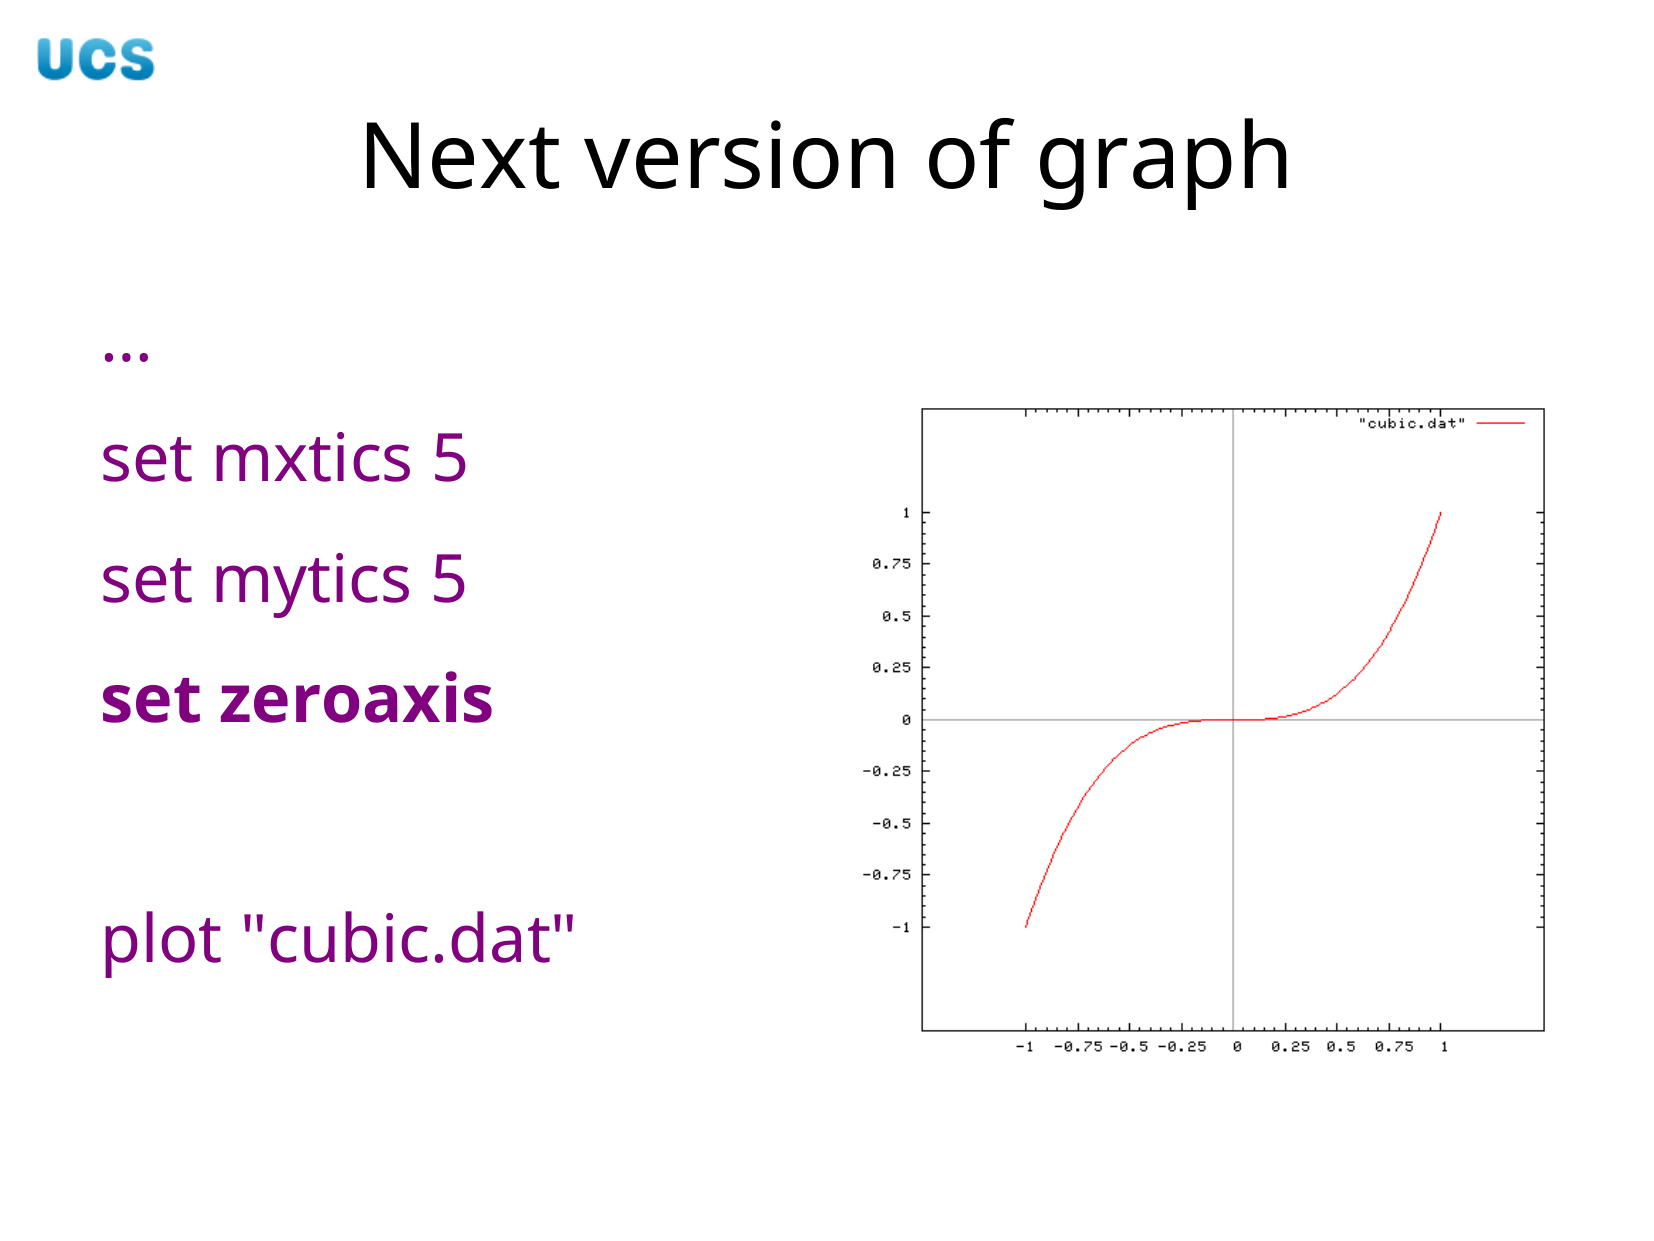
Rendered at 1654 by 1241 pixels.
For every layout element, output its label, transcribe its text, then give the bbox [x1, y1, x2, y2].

list … set mxtics 5 set mytics 5 set zeroaxis plot "cubic.dat" [82, 290, 809, 1109]
title Next version of graph [82, 49, 1571, 257]
picture [845, 336, 1572, 1063]
picture [37, 37, 155, 82]
